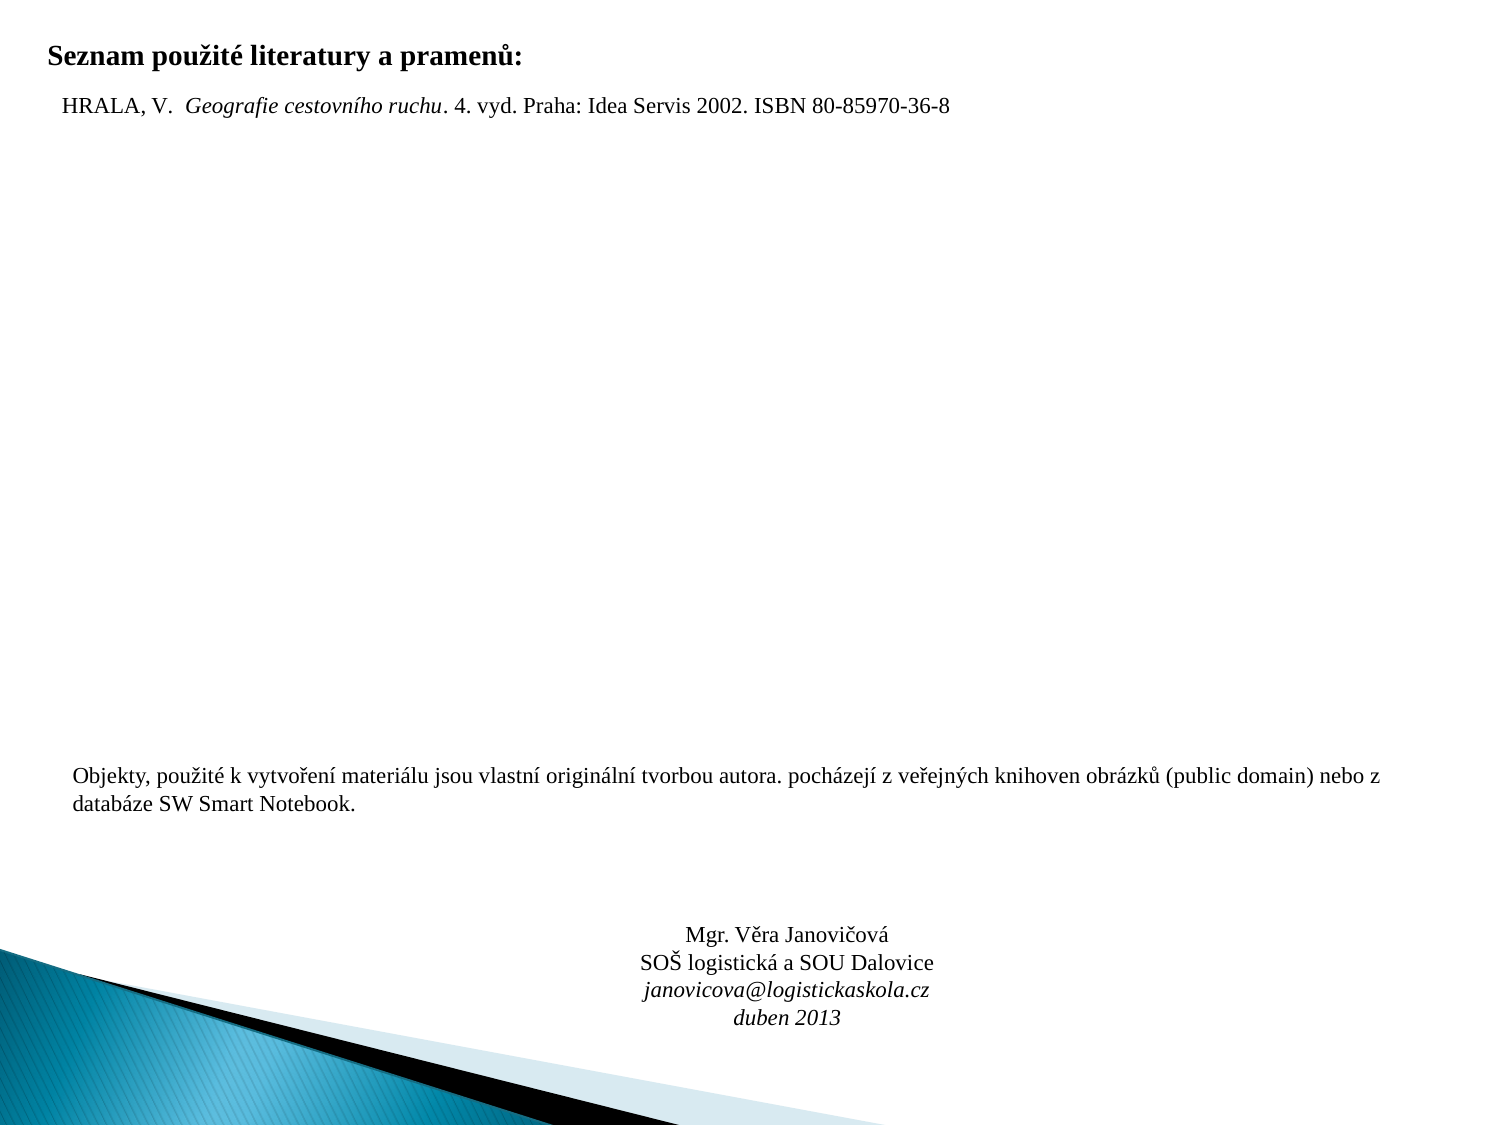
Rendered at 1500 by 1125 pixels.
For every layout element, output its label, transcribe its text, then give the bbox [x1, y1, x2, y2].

text_box Objekty, použité k vytvoření materiálu jsou vlastní originální tvorbou autora. pocházejí z veřejných knihoven obrázků (public domain) nebo z databáze SW Smart Notebook. [58, 753, 1442, 823]
text_box Seznam použité literatury a pramenů: [33, 29, 762, 79]
text_box Mgr. Věra Janovičová SOŠ logistická a SOU Dalovice janovicova@logistickaskola.cz duben 2013 [494, 913, 1080, 1039]
text_box HRALA, V. Geografie cestovního ruchu. 4. vyd. Praha: Idea Servis 2002. ISBN 80-85970-36-8 [48, 84, 1310, 126]
